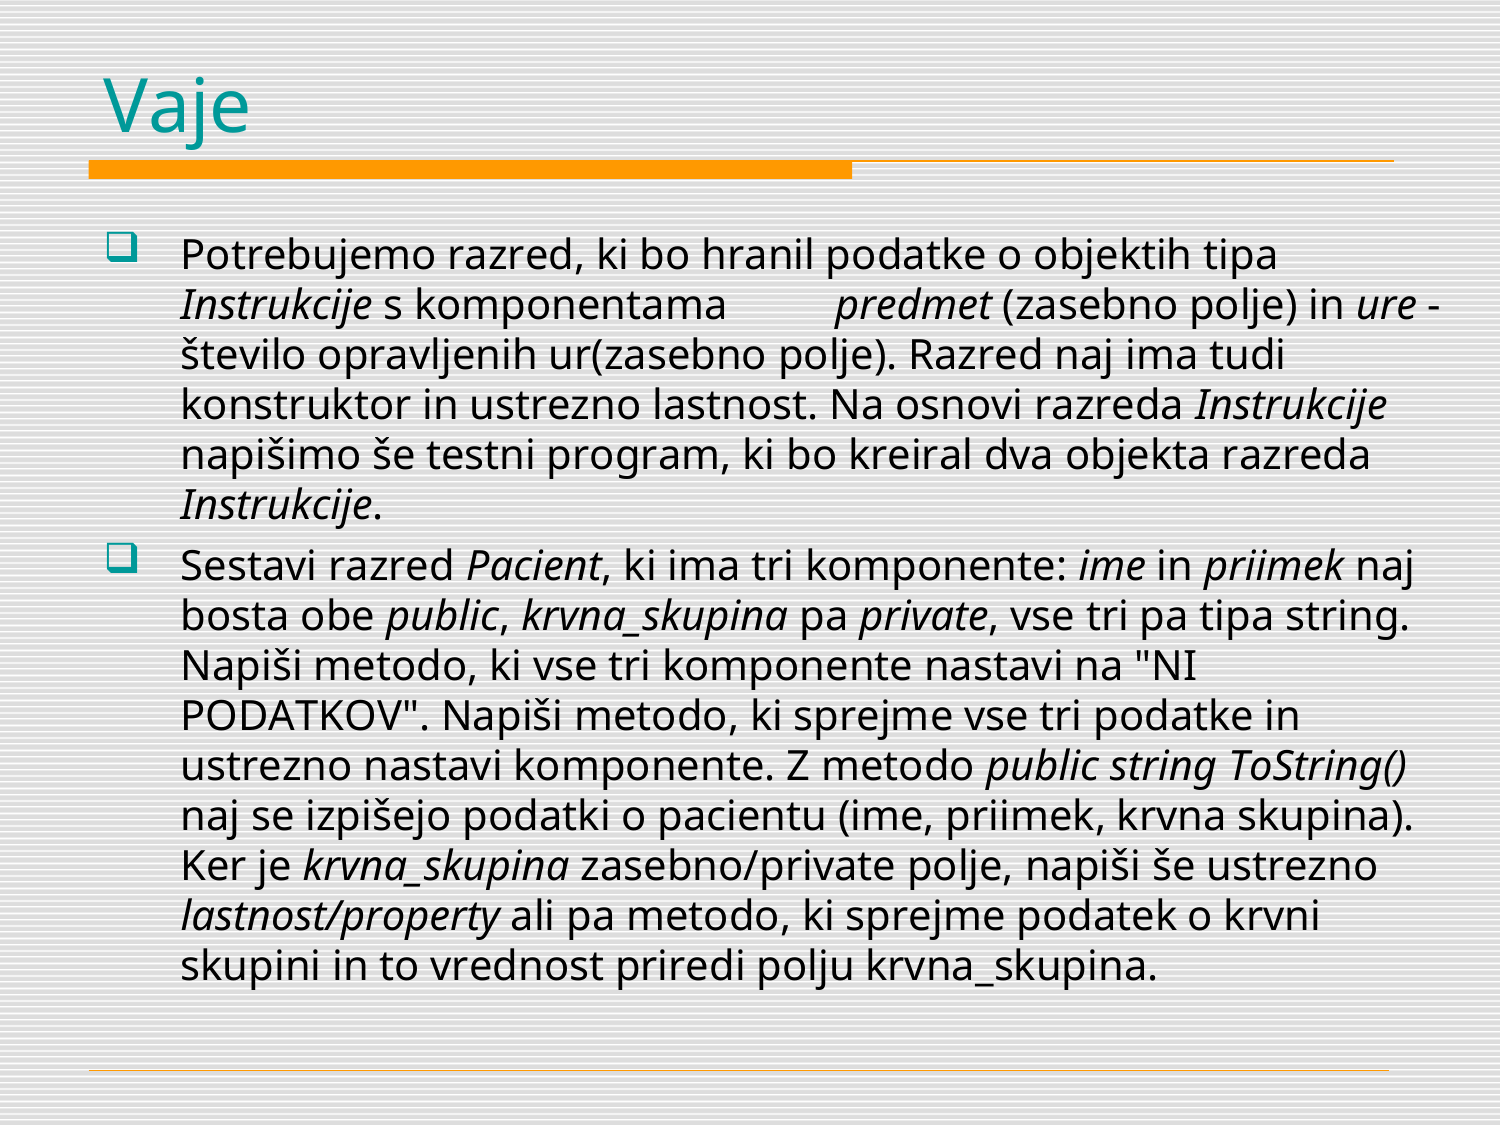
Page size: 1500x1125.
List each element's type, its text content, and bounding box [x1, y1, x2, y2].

title Vaje [88, 42, 1401, 155]
list Potrebujemo razred, ki bo hranil podatke o objektih tipa Instrukcije s komponentama predmet (zasebno polje) in ure - število opravljenih ur(zasebno polje). Razred naj ima tudi konstruktor in ustrezno lastnost. Na osnovi razreda Instrukcije napišimo še testni program, ki bo kreiral dva objekta razreda Instrukcije. Sestavi razred Pacient, ki ima tri komponente: ime in priimek naj bosta obe public, krvna_skupina pa private, vse tri pa tipa string. Napiši metodo, ki vse tri komponente nastavi na "NI PODATKOV". Napiši metodo, ki sprejme vse tri podatke in ustrezno nastavi komponente. Z metodo public string ToString() naj se izpišejo podatki o pacientu (ime, priimek, krvna skupina). Ker je krvna_skupina zasebno/private polje, napiši še ustrezno lastnost/property ali pa metodo, ki sprejme podatek o krvni skupini in to vrednost priredi polju krvna_skupina. [88, 220, 1471, 1059]
picture [0, 0, 1500, 1125]
